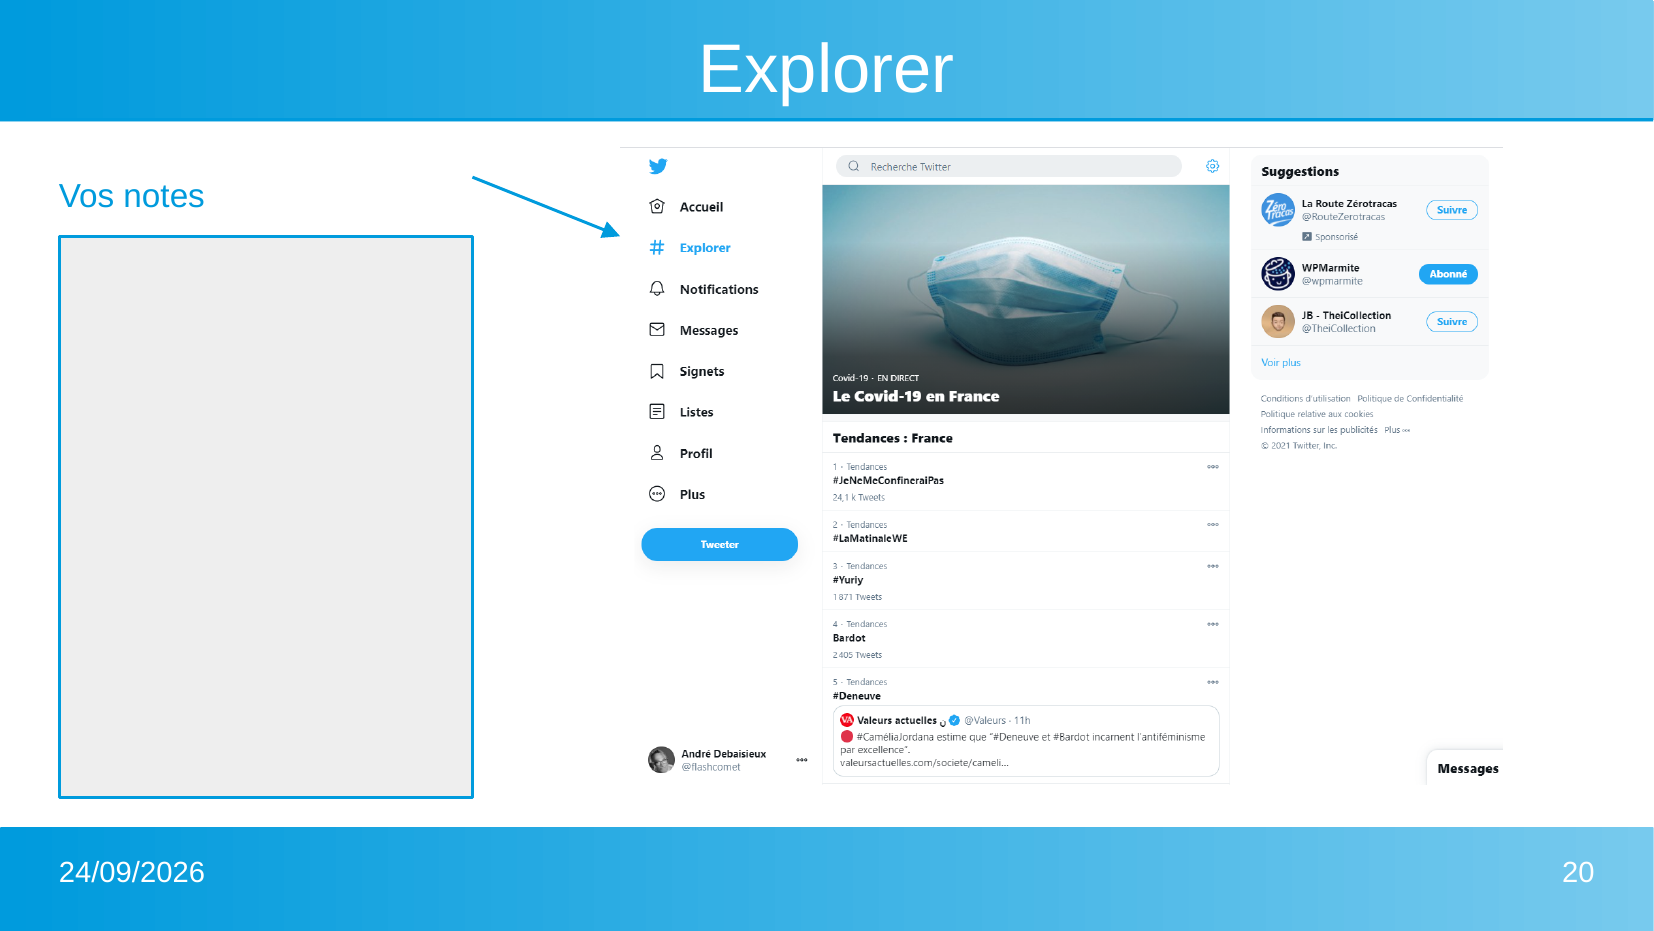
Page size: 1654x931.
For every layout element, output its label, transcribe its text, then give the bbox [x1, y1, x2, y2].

list Vos notes [59, 177, 443, 236]
text_box [59, 236, 473, 798]
picture [620, 147, 1503, 785]
title Explorer [59, 29, 1595, 108]
